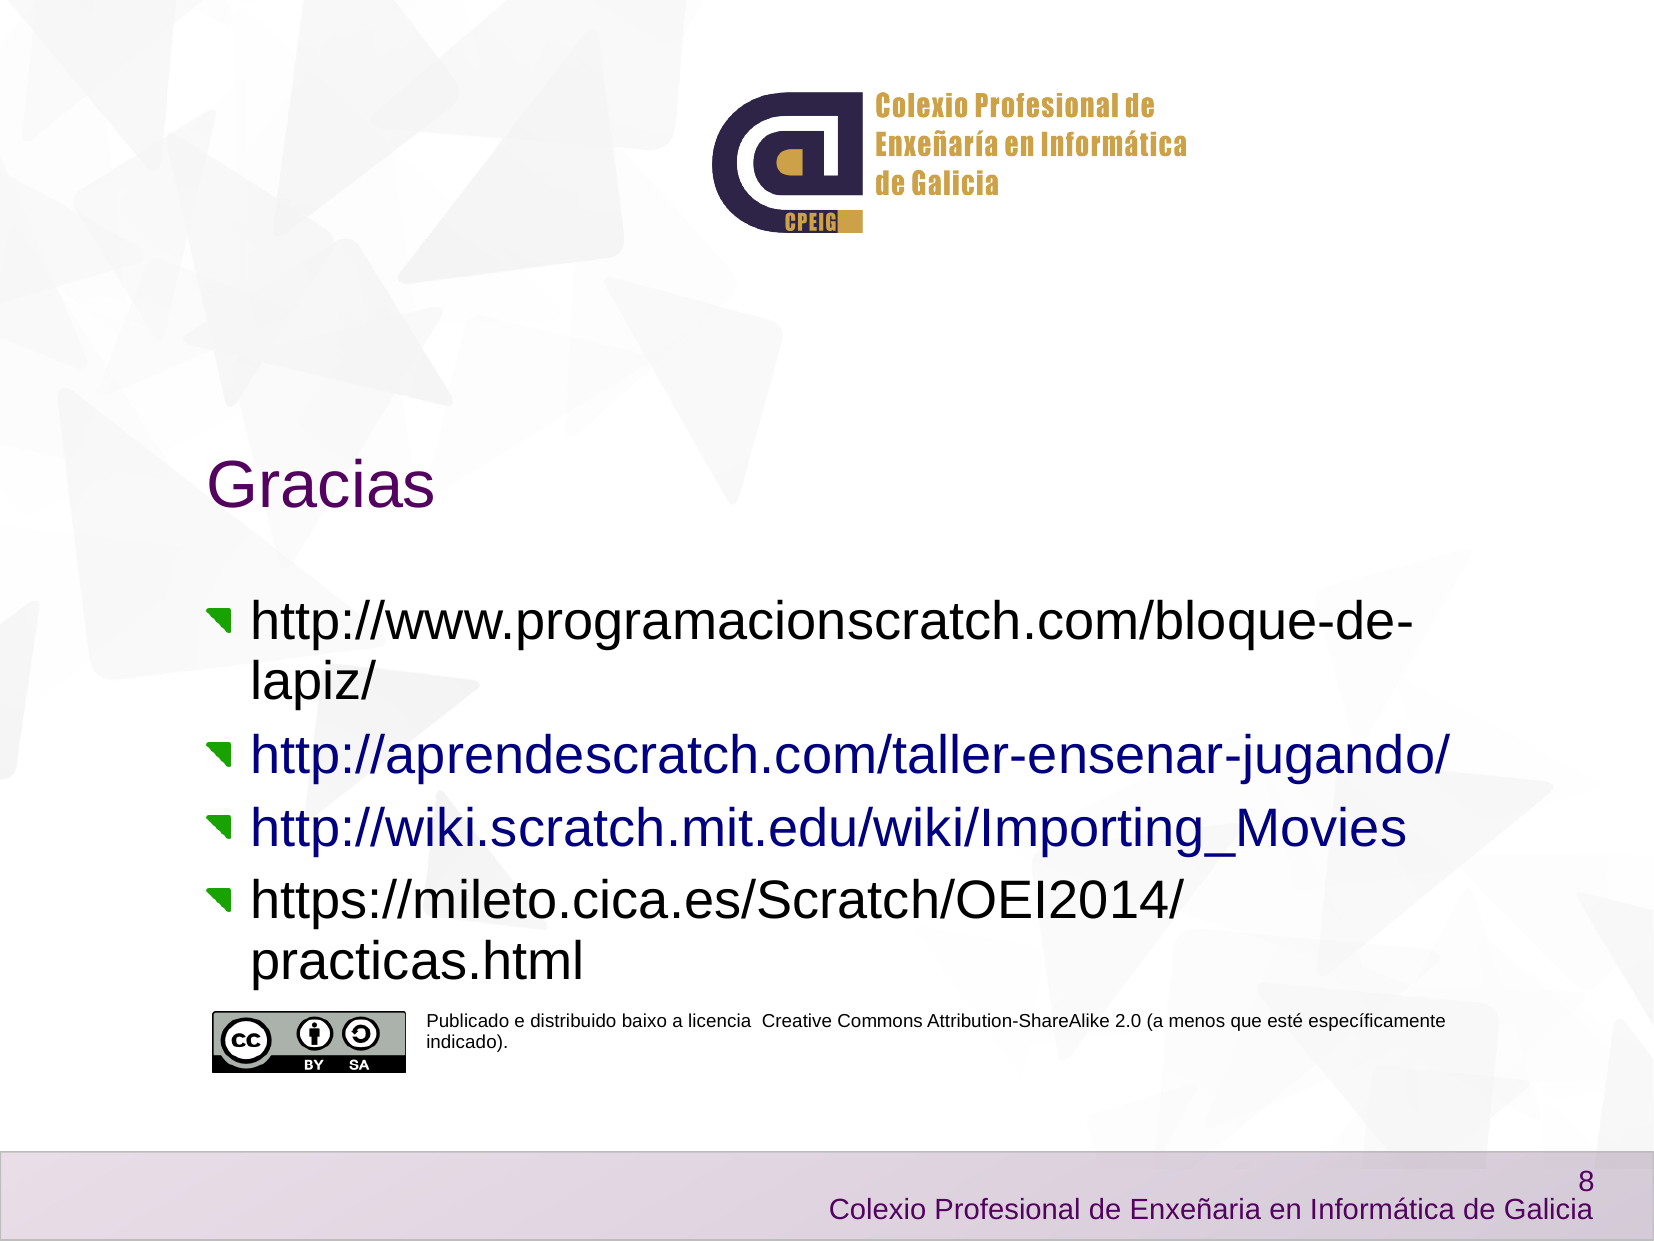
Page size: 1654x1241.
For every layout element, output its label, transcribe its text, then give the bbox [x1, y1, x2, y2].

title Gracias [206, 395, 1477, 573]
picture [0, 0, 1186, 930]
list http://www.programacionscratch.com/bloque-de-lapiz/ http://aprendescratch.com/taller-ensenar-jugando/ http://wiki.scratch.mit.edu/wiki/Importing_Movies https://mileto.cica.es/Scratch/OEI2014/practicas.html [206, 590, 1477, 1241]
picture [915, 548, 1654, 1169]
